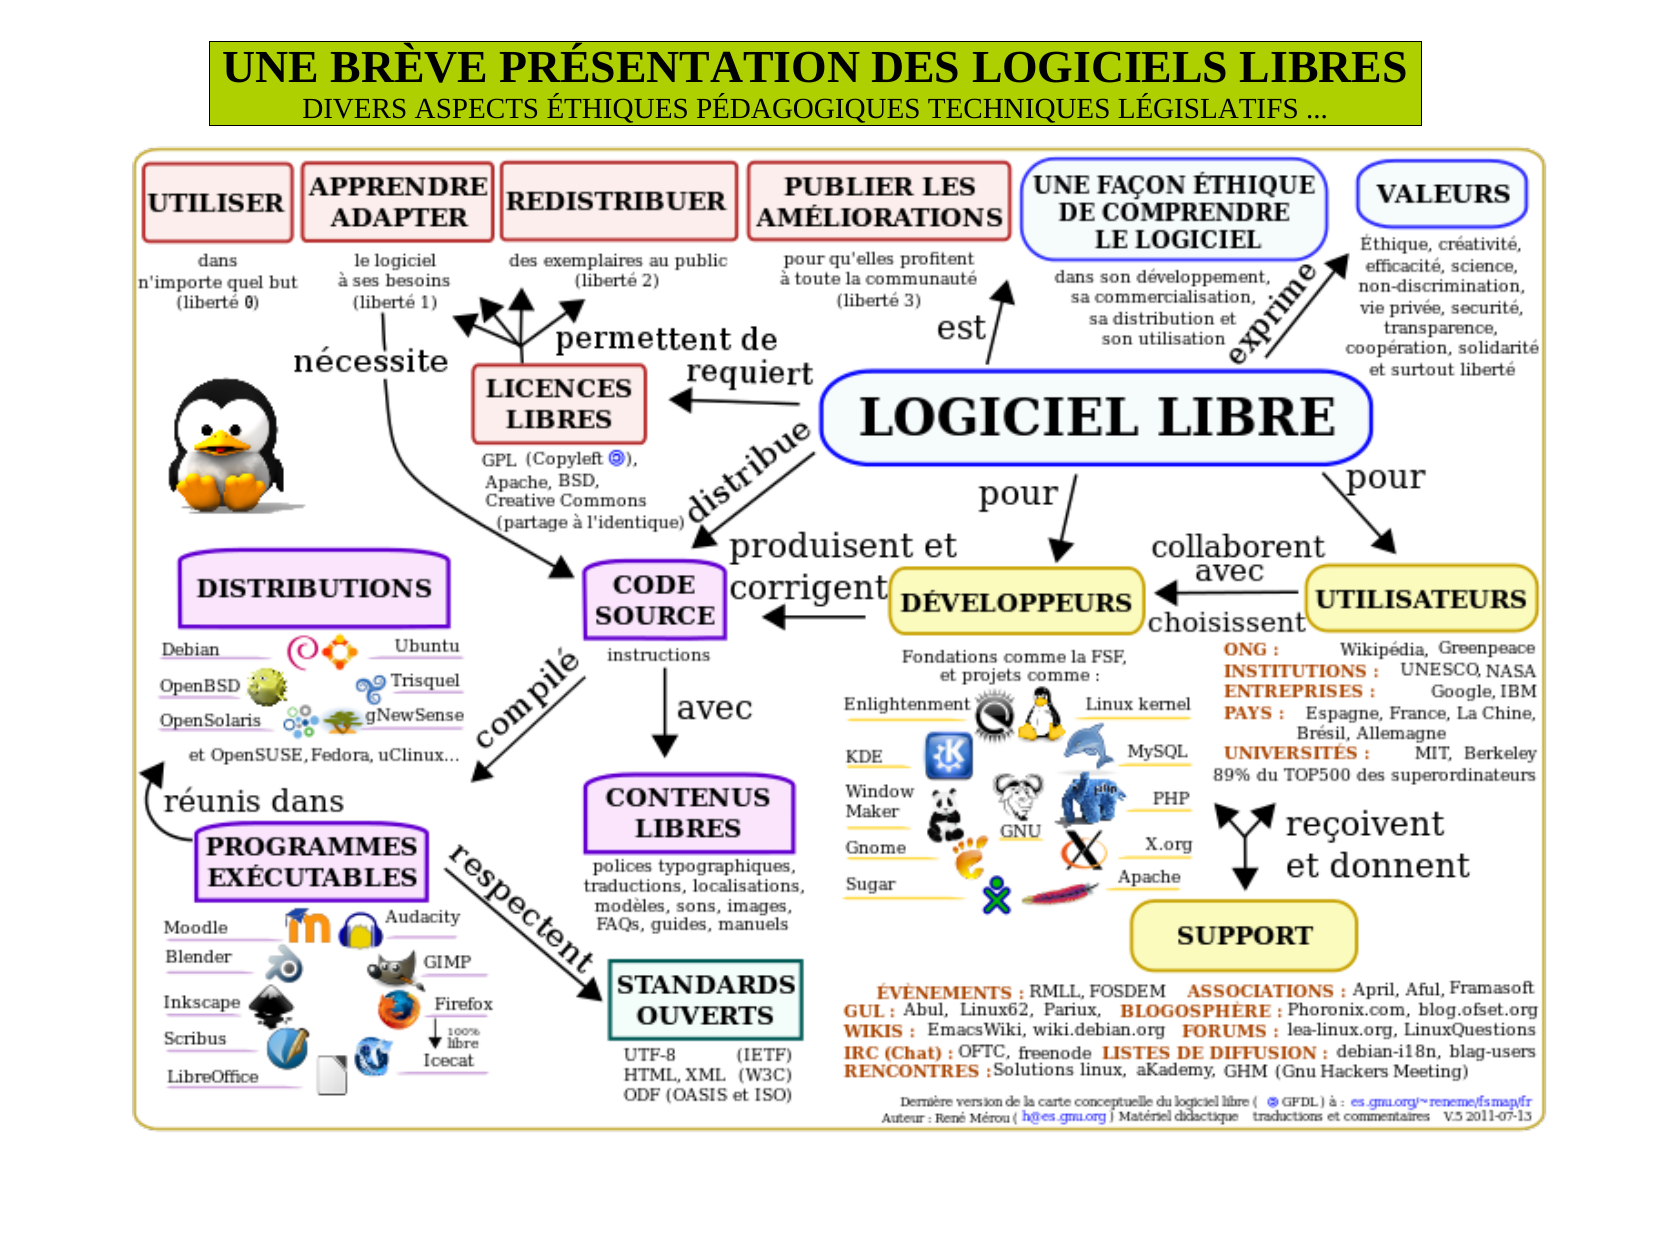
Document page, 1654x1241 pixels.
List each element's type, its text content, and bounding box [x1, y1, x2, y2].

text_box UNE BRÈVE PRÉSENTATION DES LOGICIELS LIBRES DIVERS ASPECTS ÉTHIQUES PÉDAGOGIQUES TECHNIQUES LÉGISLATIFS ... [209, 41, 1422, 125]
picture [113, 125, 1568, 1154]
